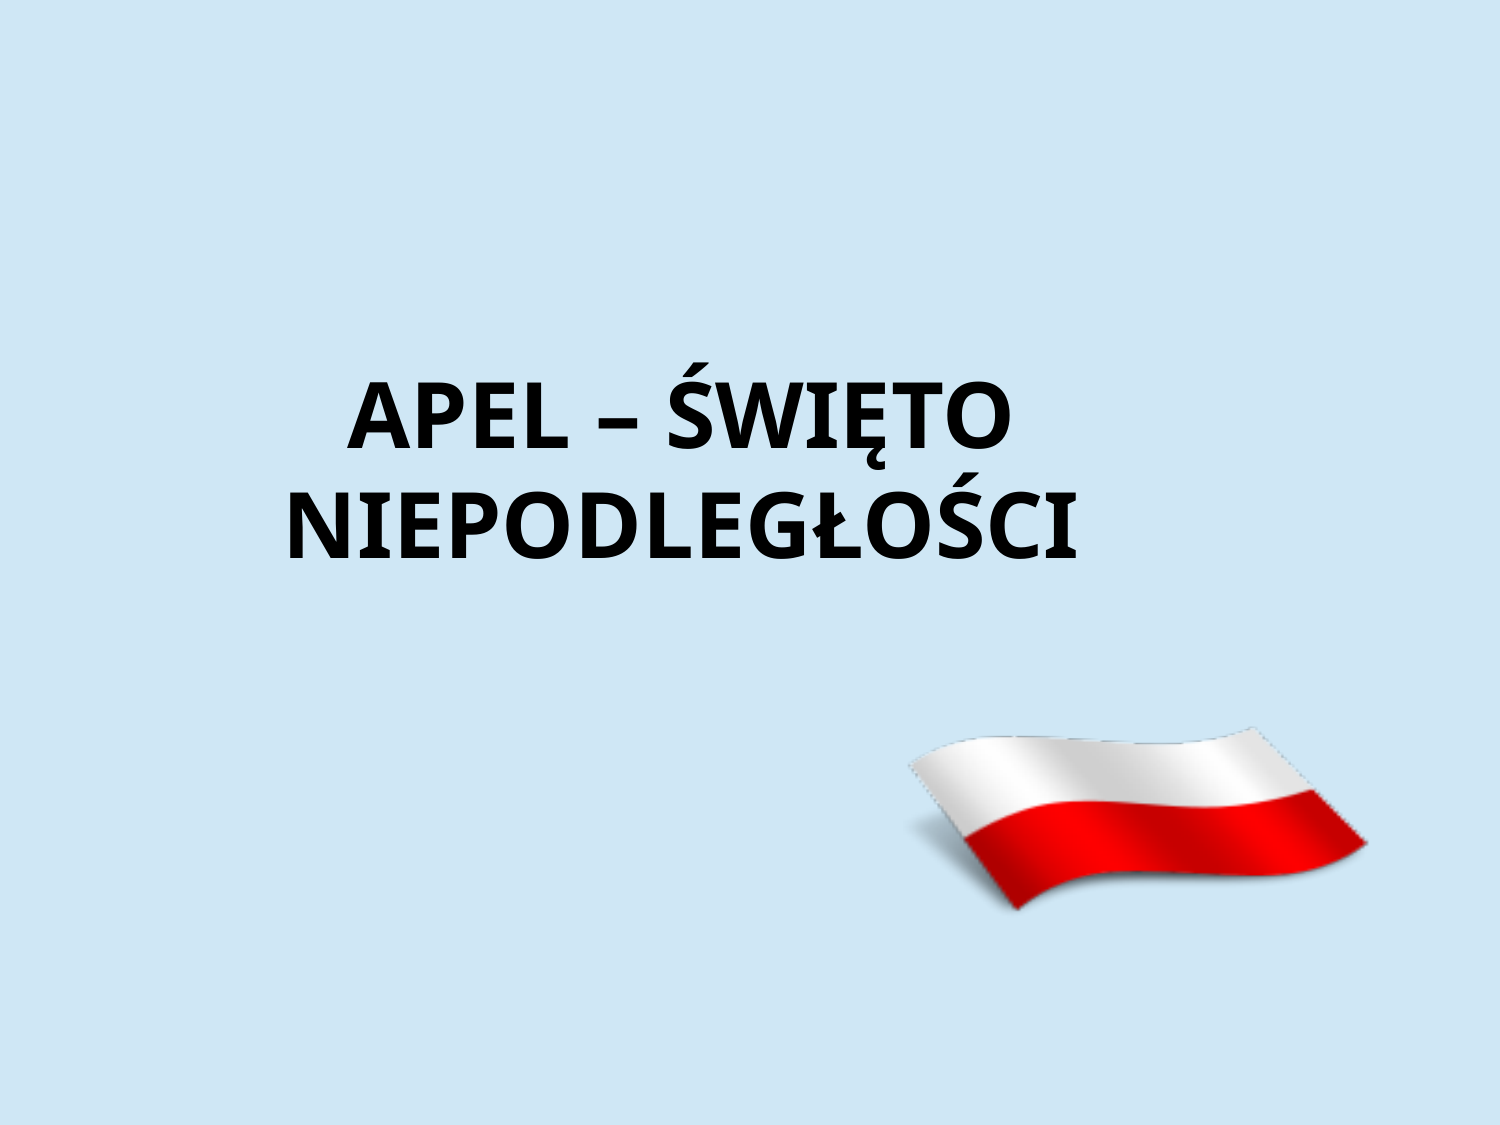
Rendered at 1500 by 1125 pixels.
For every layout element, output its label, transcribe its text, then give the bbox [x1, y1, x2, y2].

text_box APEL – ŚWIĘTO NIEPODLEGŁOŚCI [230, 349, 1134, 585]
picture [903, 656, 1376, 953]
